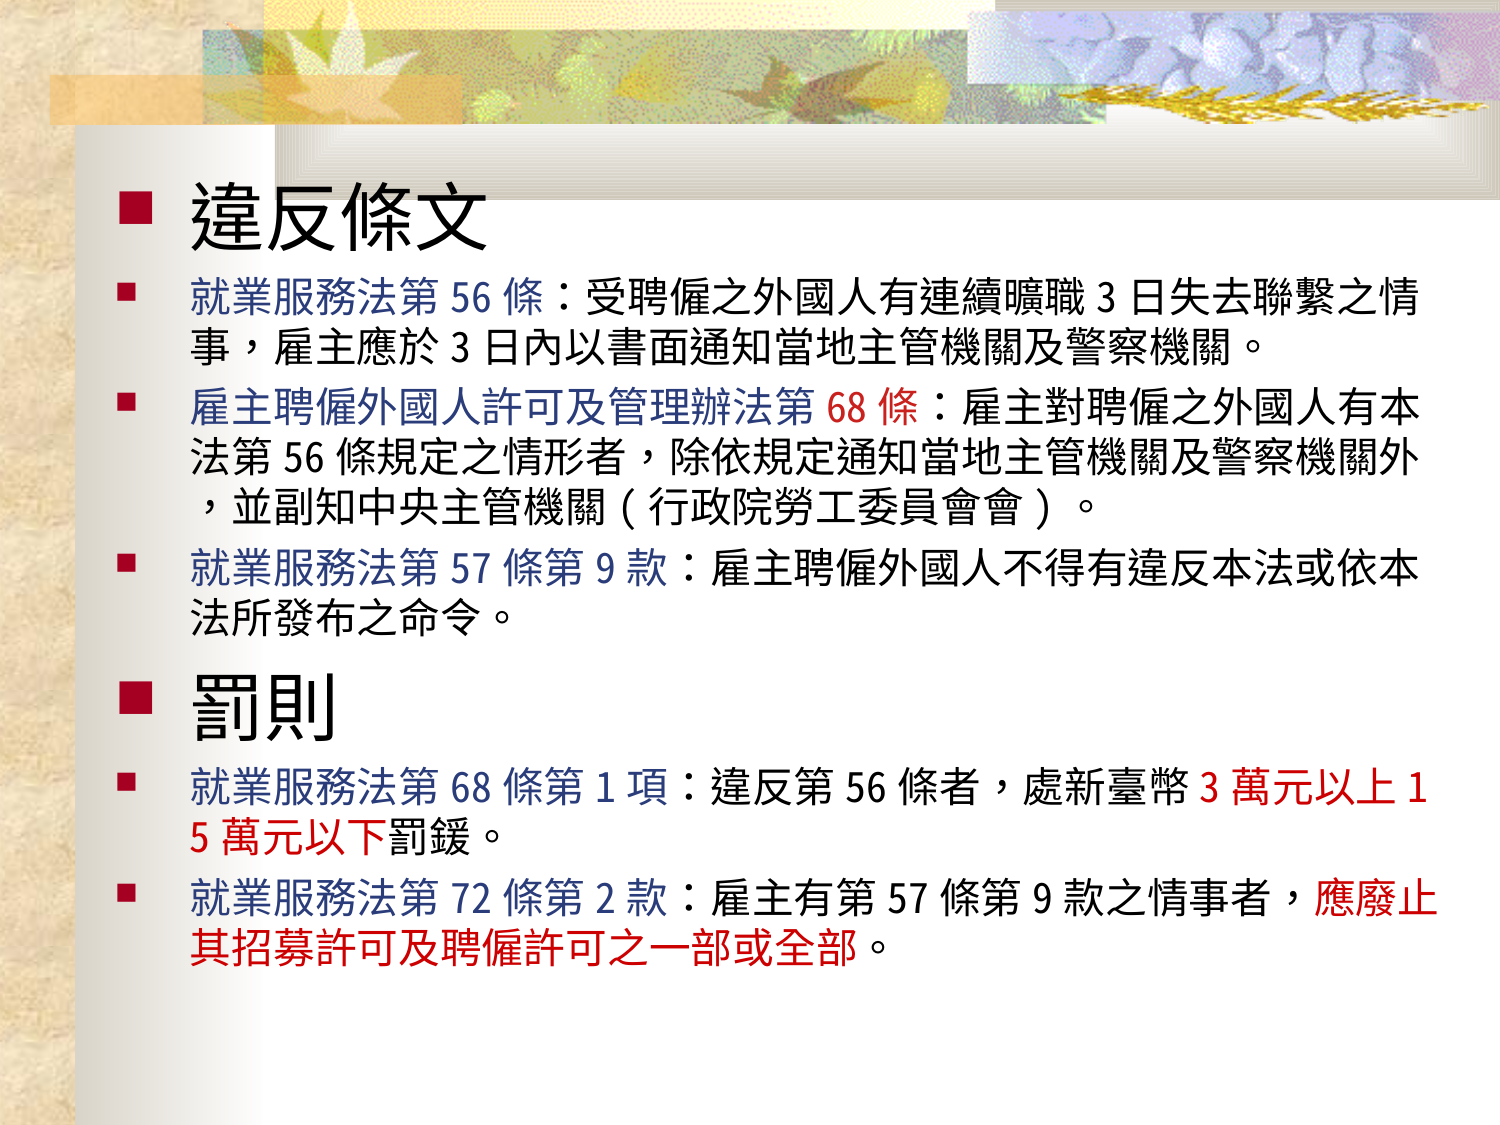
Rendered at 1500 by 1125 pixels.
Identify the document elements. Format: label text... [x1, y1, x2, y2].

picture [0, 0, 1500, 1125]
list 違反條文 就業服務法第56條：受聘僱之外國人有連續曠職3日失去聯繫之情事，雇主應於3日內以書面通知當地主管機關及警察機關。 雇主聘僱外國人許可及管理辦法第68條：雇主對聘僱之外國人有本法第56條規定之情形者，除依規定通知當地主管機關及警察機關外，並副知中央主管機關(行政院勞工委員會會)。 就業服務法第57條第9款：雇主聘僱外國人不得有違反本法或依本法所發布之命令。 罰則 就業服務法第68條第1項：違反第56條者，處新臺幣3萬元以上15萬元以下罰鍰。 就業服務法第72條第2款：雇主有第57條第9款之情事者，應廢止其招募許可及聘僱許可之一部或全部。 [99, 162, 1463, 1075]
